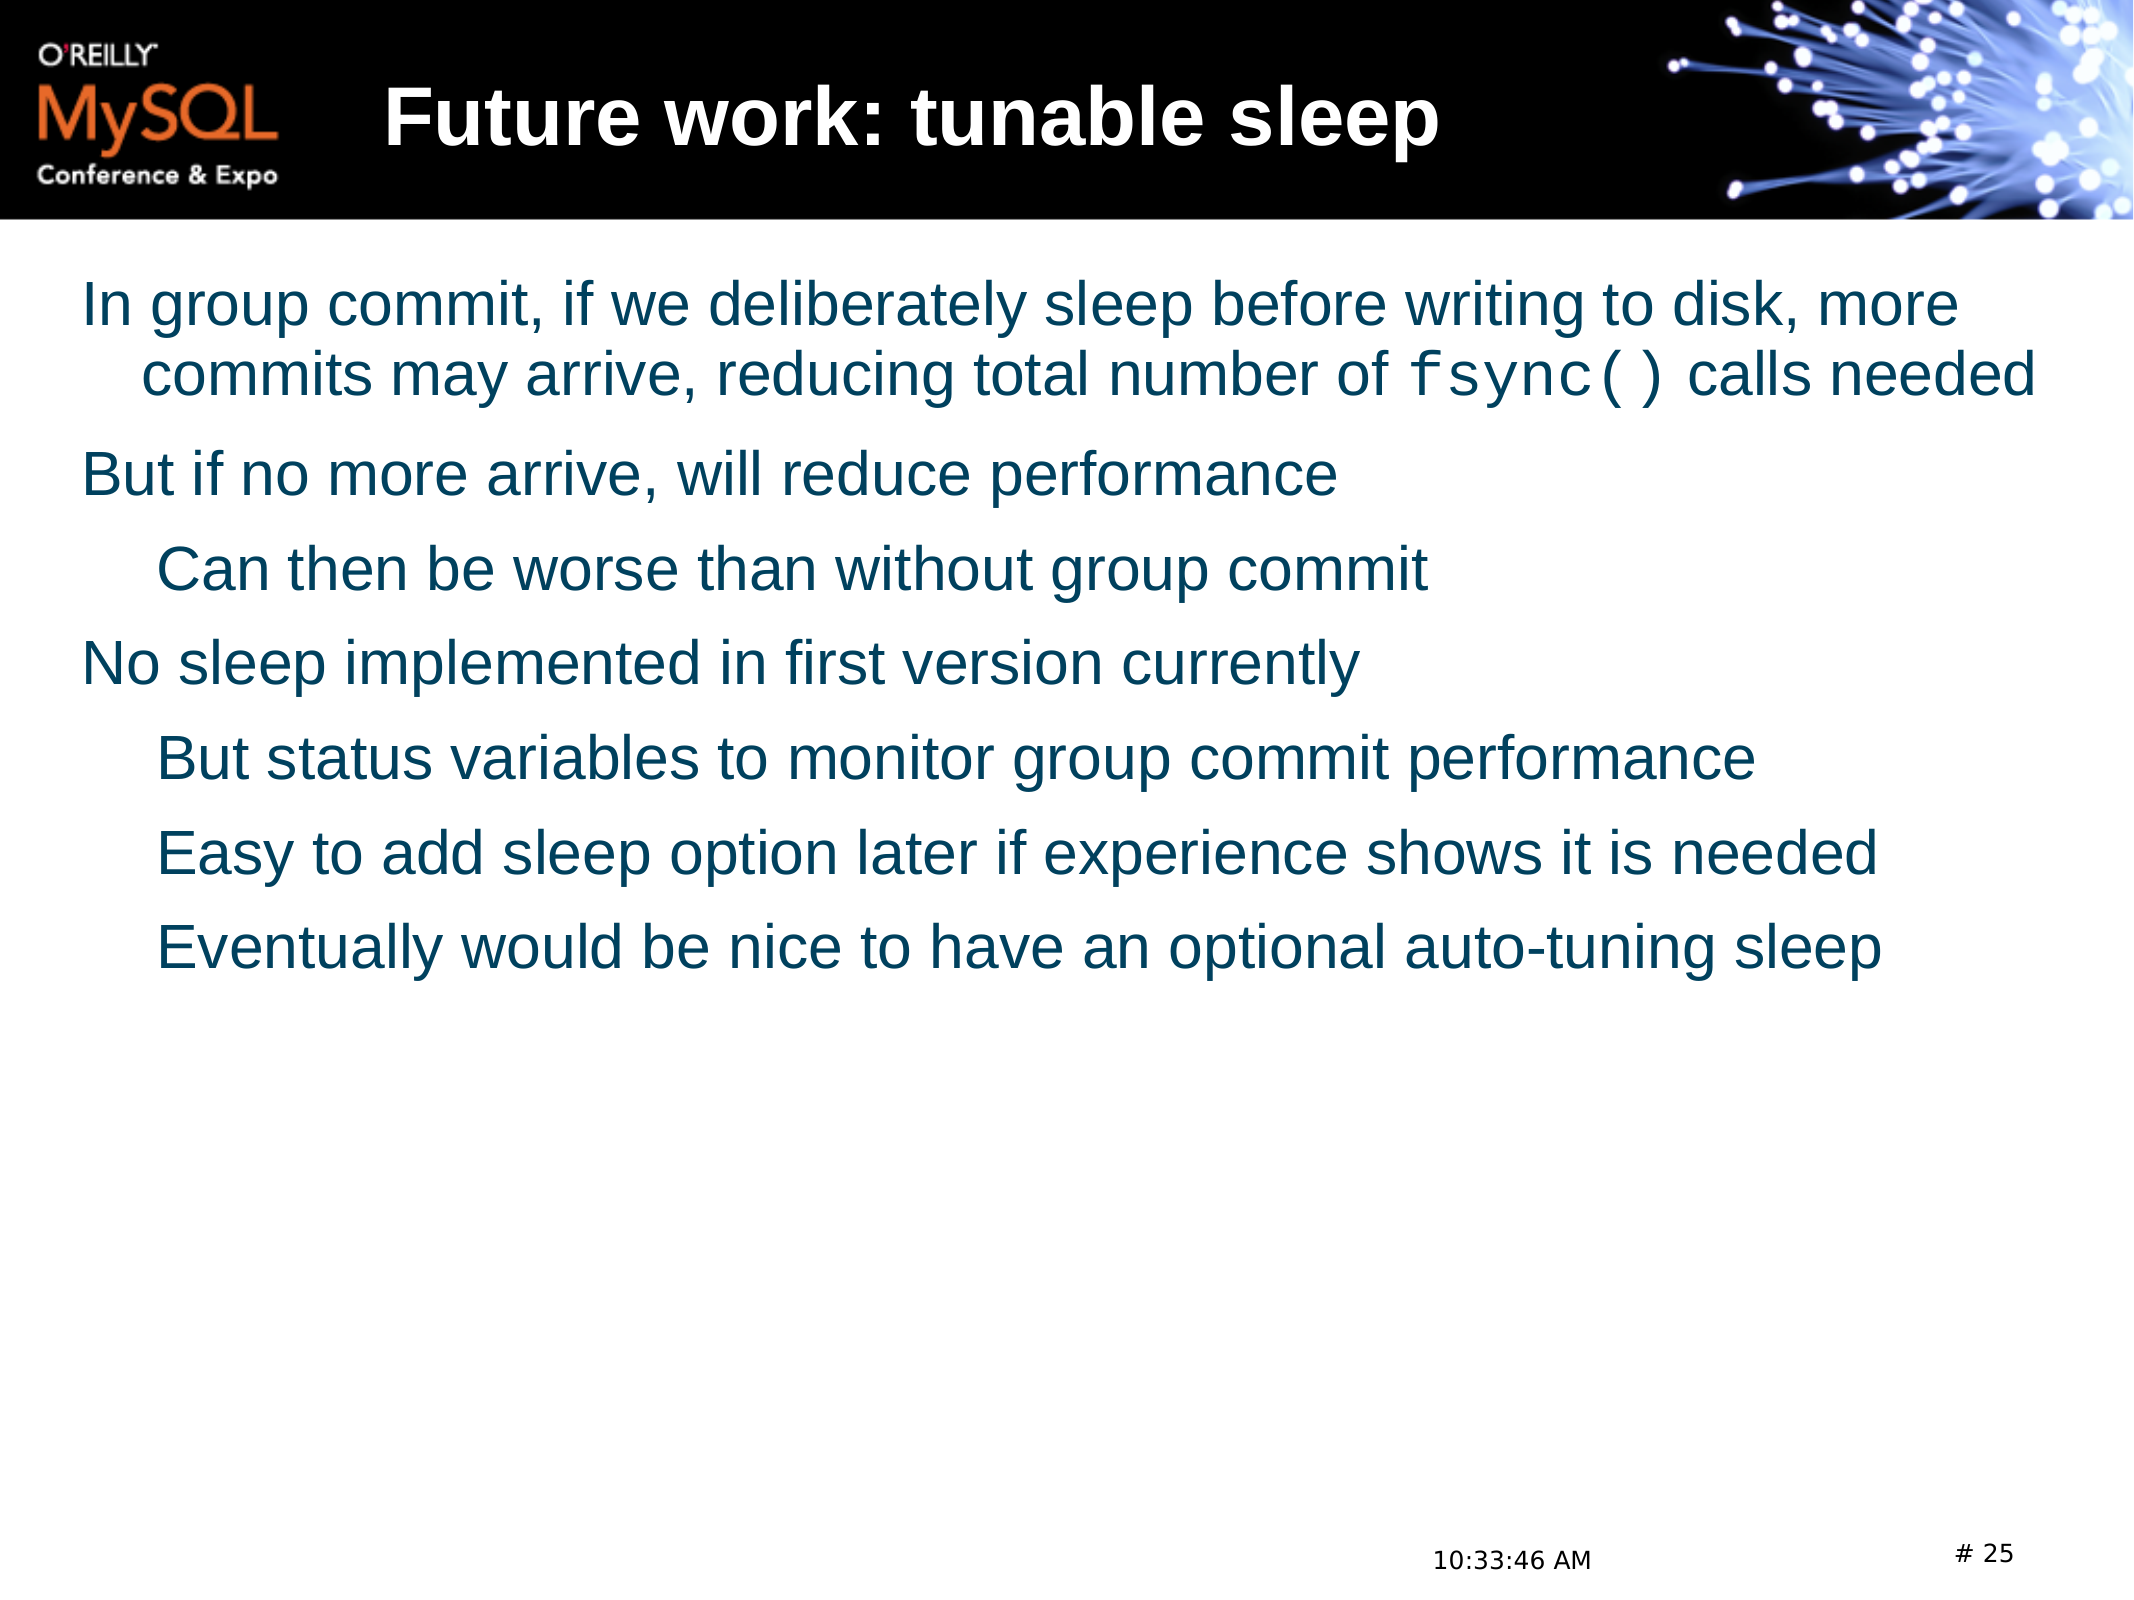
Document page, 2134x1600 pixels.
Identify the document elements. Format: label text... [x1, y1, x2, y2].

picture [0, 0, 2134, 1600]
list In group commit, if we deliberately sleep before writing to disk, more commits may arrive, reducing total number of fsync() calls needed But if no more arrive, will reduce performance Can then be worse than without group commit No sleep implemented in first version currently But status variables to monitor group commit performance Easy to add sleep option later if experience shows it is needed Eventually would be nice to have an optional auto-tuning sleep [0, 260, 2100, 1335]
title Future work: tunable sleep [374, 38, 2103, 195]
